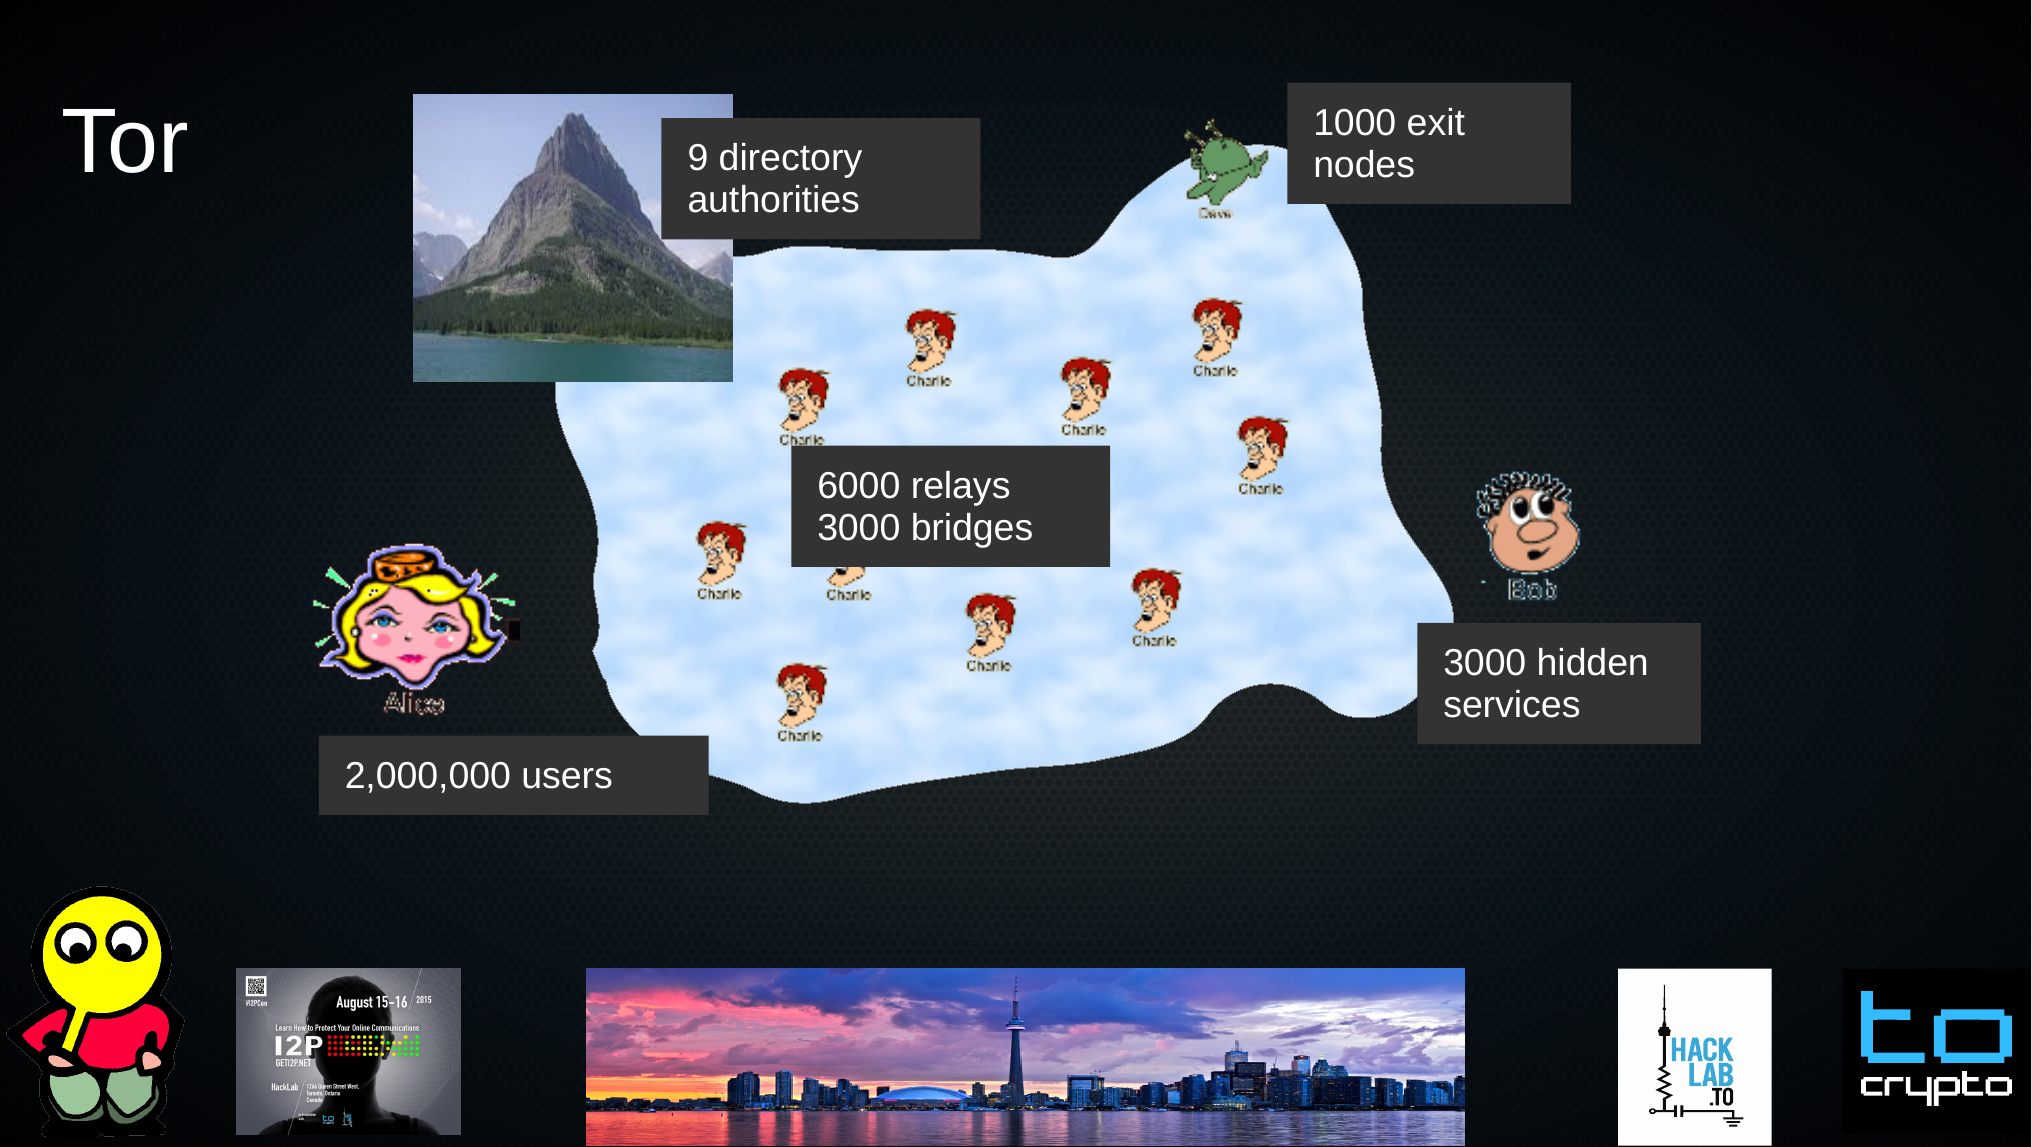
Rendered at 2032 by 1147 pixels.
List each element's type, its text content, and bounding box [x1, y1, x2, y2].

text_box 1000 exit nodes [1287, 82, 1571, 204]
text_box 2,000,000 users [318, 735, 709, 815]
text_box 3000 hidden services [1417, 622, 1701, 745]
text_box 9 directory authorities [661, 118, 981, 240]
text_box Tor [35, 70, 426, 331]
text_box 6000 relays 3000 bridges [791, 445, 1111, 567]
picture [0, 0, 2032, 1147]
text_box [555, 146, 1454, 804]
